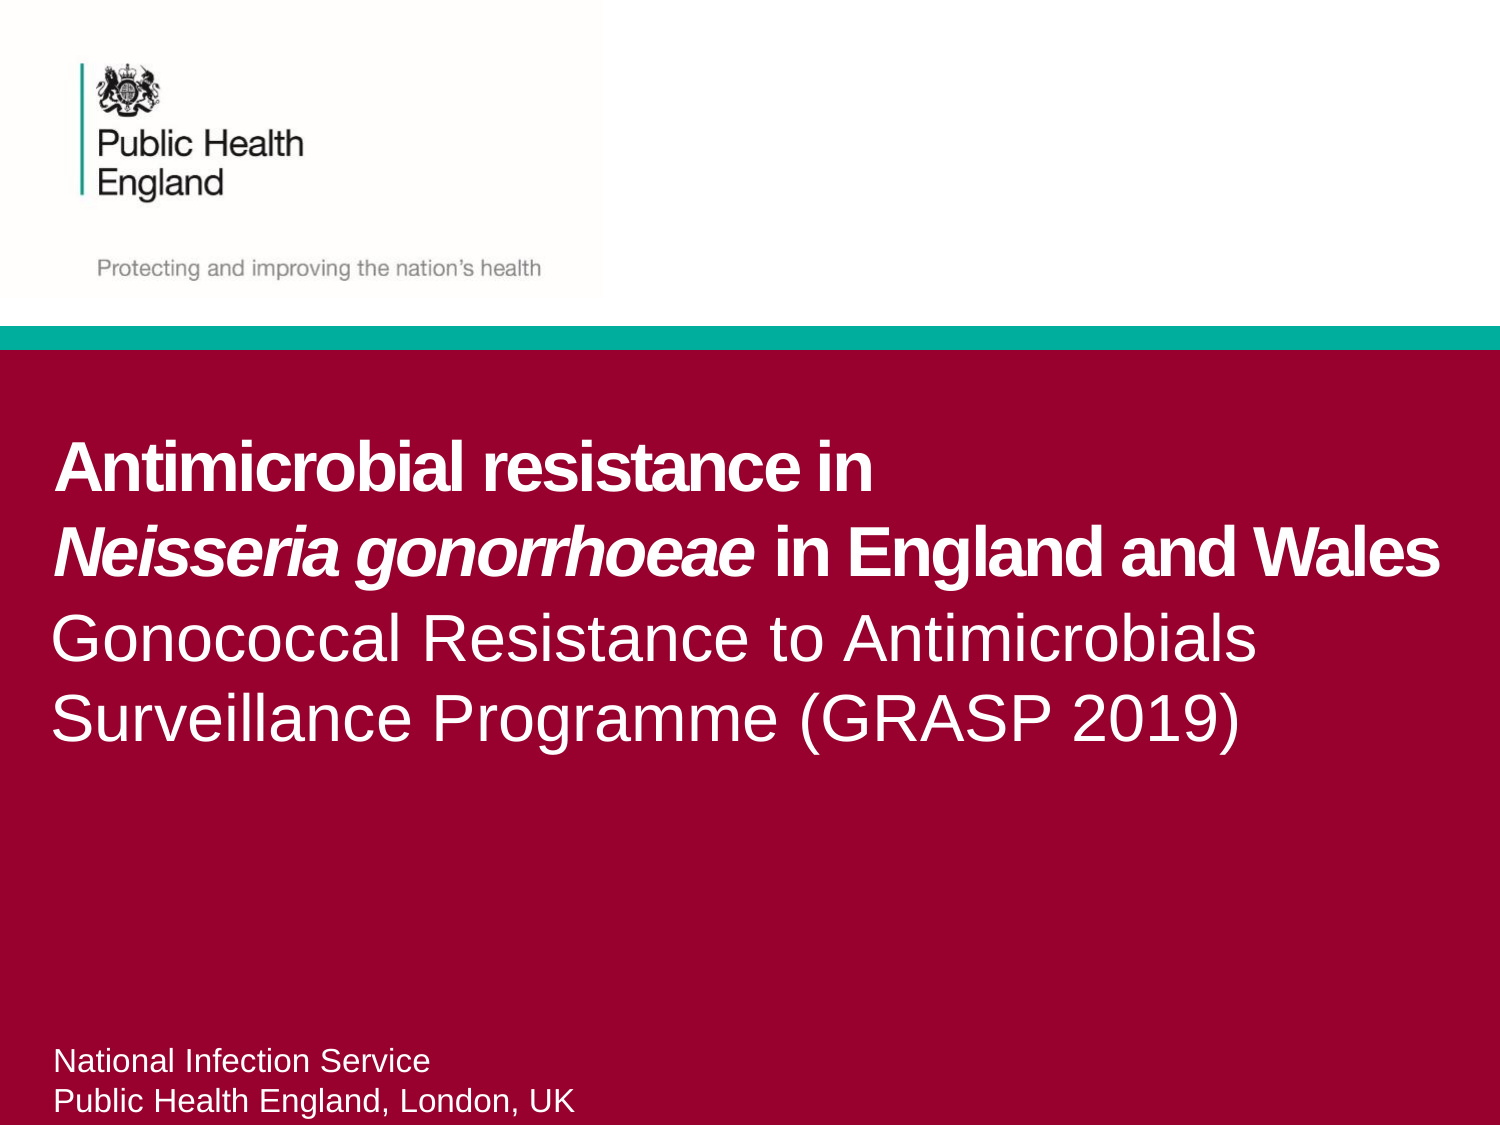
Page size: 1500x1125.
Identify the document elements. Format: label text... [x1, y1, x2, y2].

text_box Gonococcal Resistance to Antimicrobials Surveillance Programme (GRASP 2019) ​ [35, 587, 1465, 764]
title Antimicrobial resistance in Neisseria gonorrhoeae in England and Wales [53, 421, 1500, 704]
subtitle ​ National Infection Service​ Public Health England, London, UK [53, 999, 1306, 1067]
